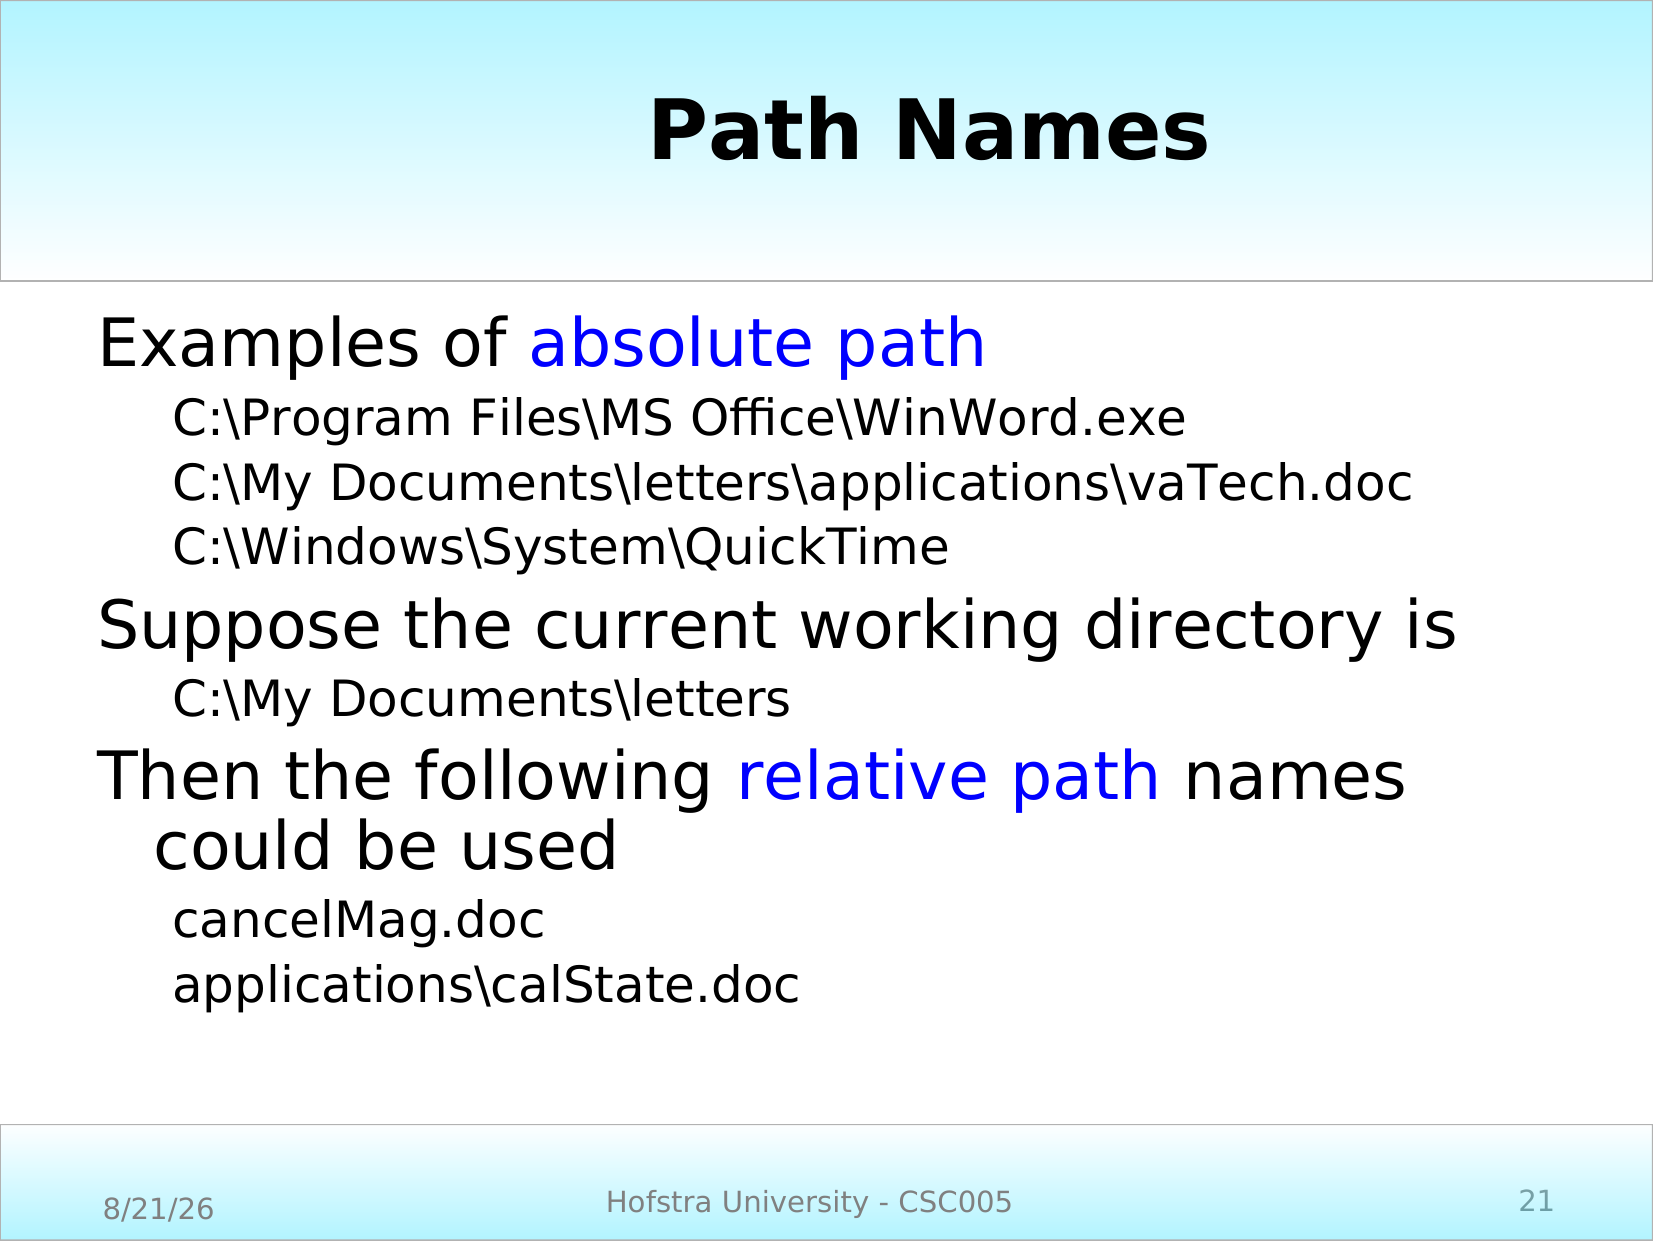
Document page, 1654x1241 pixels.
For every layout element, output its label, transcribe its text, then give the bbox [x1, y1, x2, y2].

title Path Names [247, 27, 1612, 235]
list Examples of absolute path C:\Program Files\MS Office\WinWord.exe C:\My Documents\letters\applications\vaTech.doc C:\Windows\System\QuickTime Suppose the current working directory is C:\My Documents\letters Then the following relative path names could be used cancelMag.doc applications\calState.doc [82, 303, 1571, 1194]
